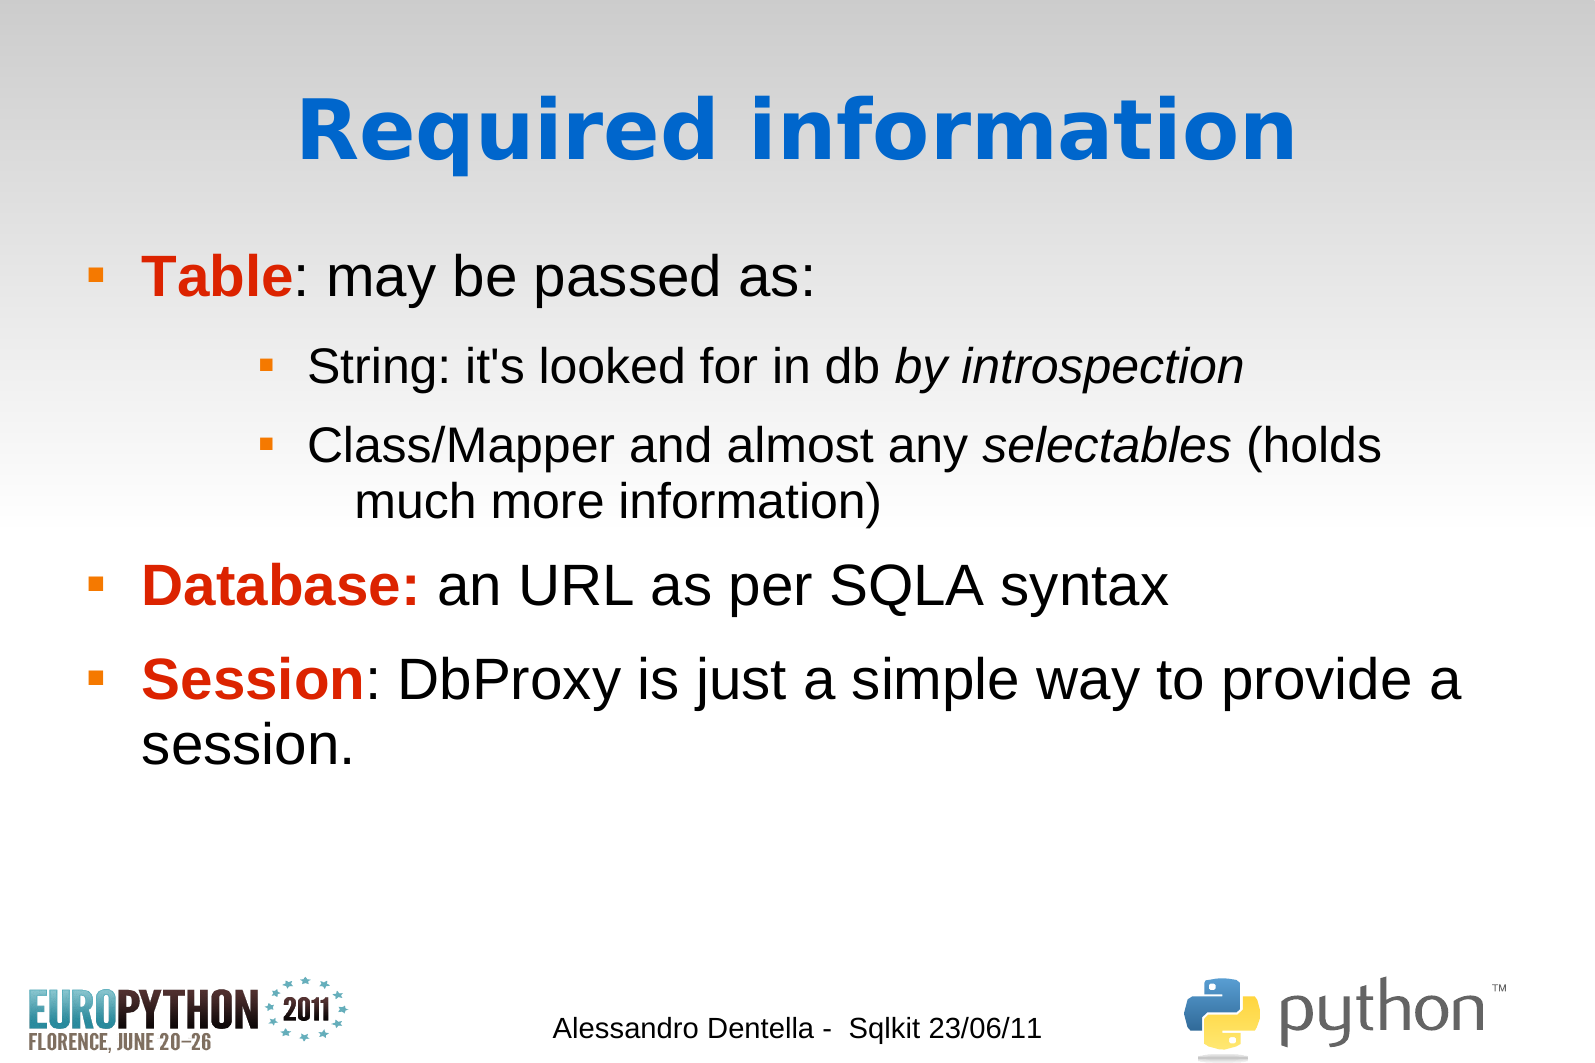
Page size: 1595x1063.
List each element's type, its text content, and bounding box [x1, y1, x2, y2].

picture [29, 974, 355, 1058]
title Required information [79, 42, 1515, 220]
list Table: may be passed as: String: it's looked for in db by introspection Class/Mapper and almost any selectables (holds much more information) Database: an URL as per SQLA syntax Session: DbProxy is just a simple way to provide a session. [70, 243, 1506, 945]
